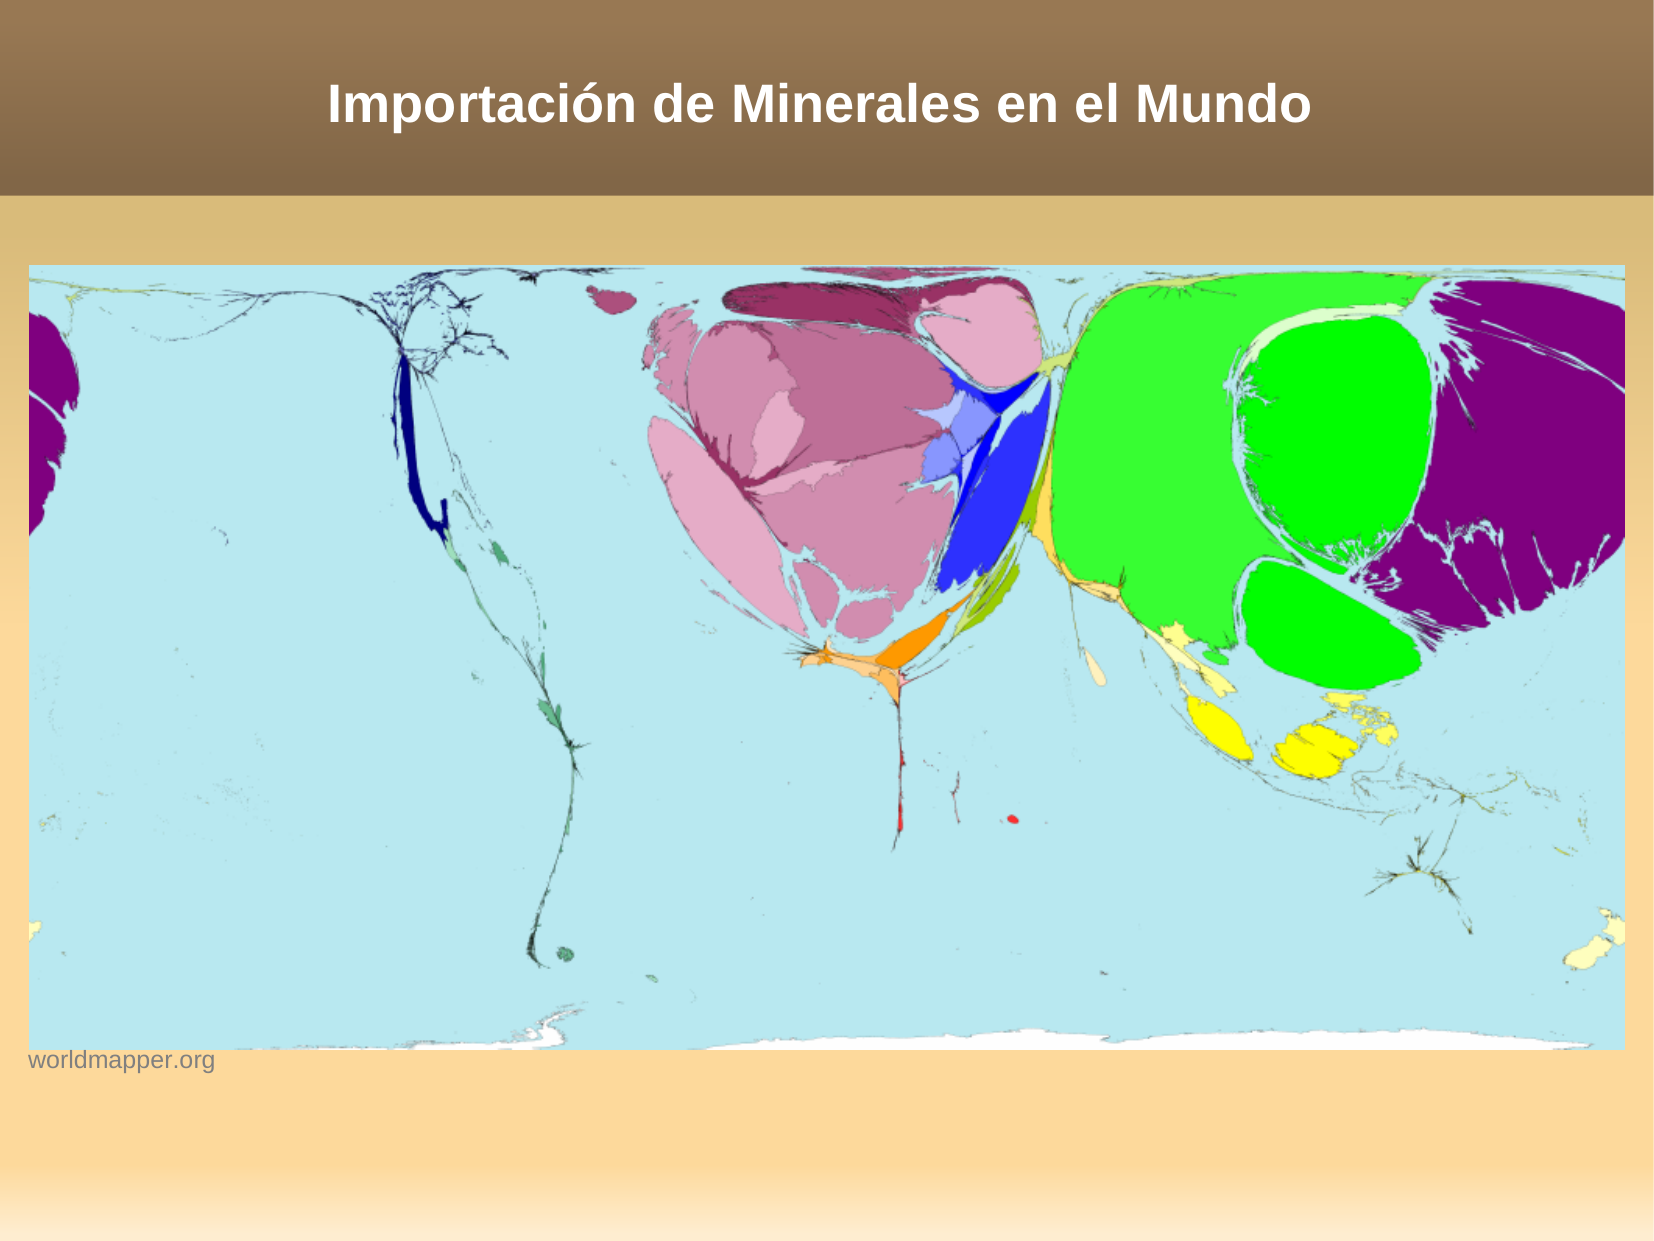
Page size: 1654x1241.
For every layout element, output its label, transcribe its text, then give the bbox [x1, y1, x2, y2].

picture [0, 0, 1654, 1241]
title Importación de Minerales en el Mundo [76, 0, 1565, 208]
text_box worldmapper.org [28, 1045, 214, 1074]
